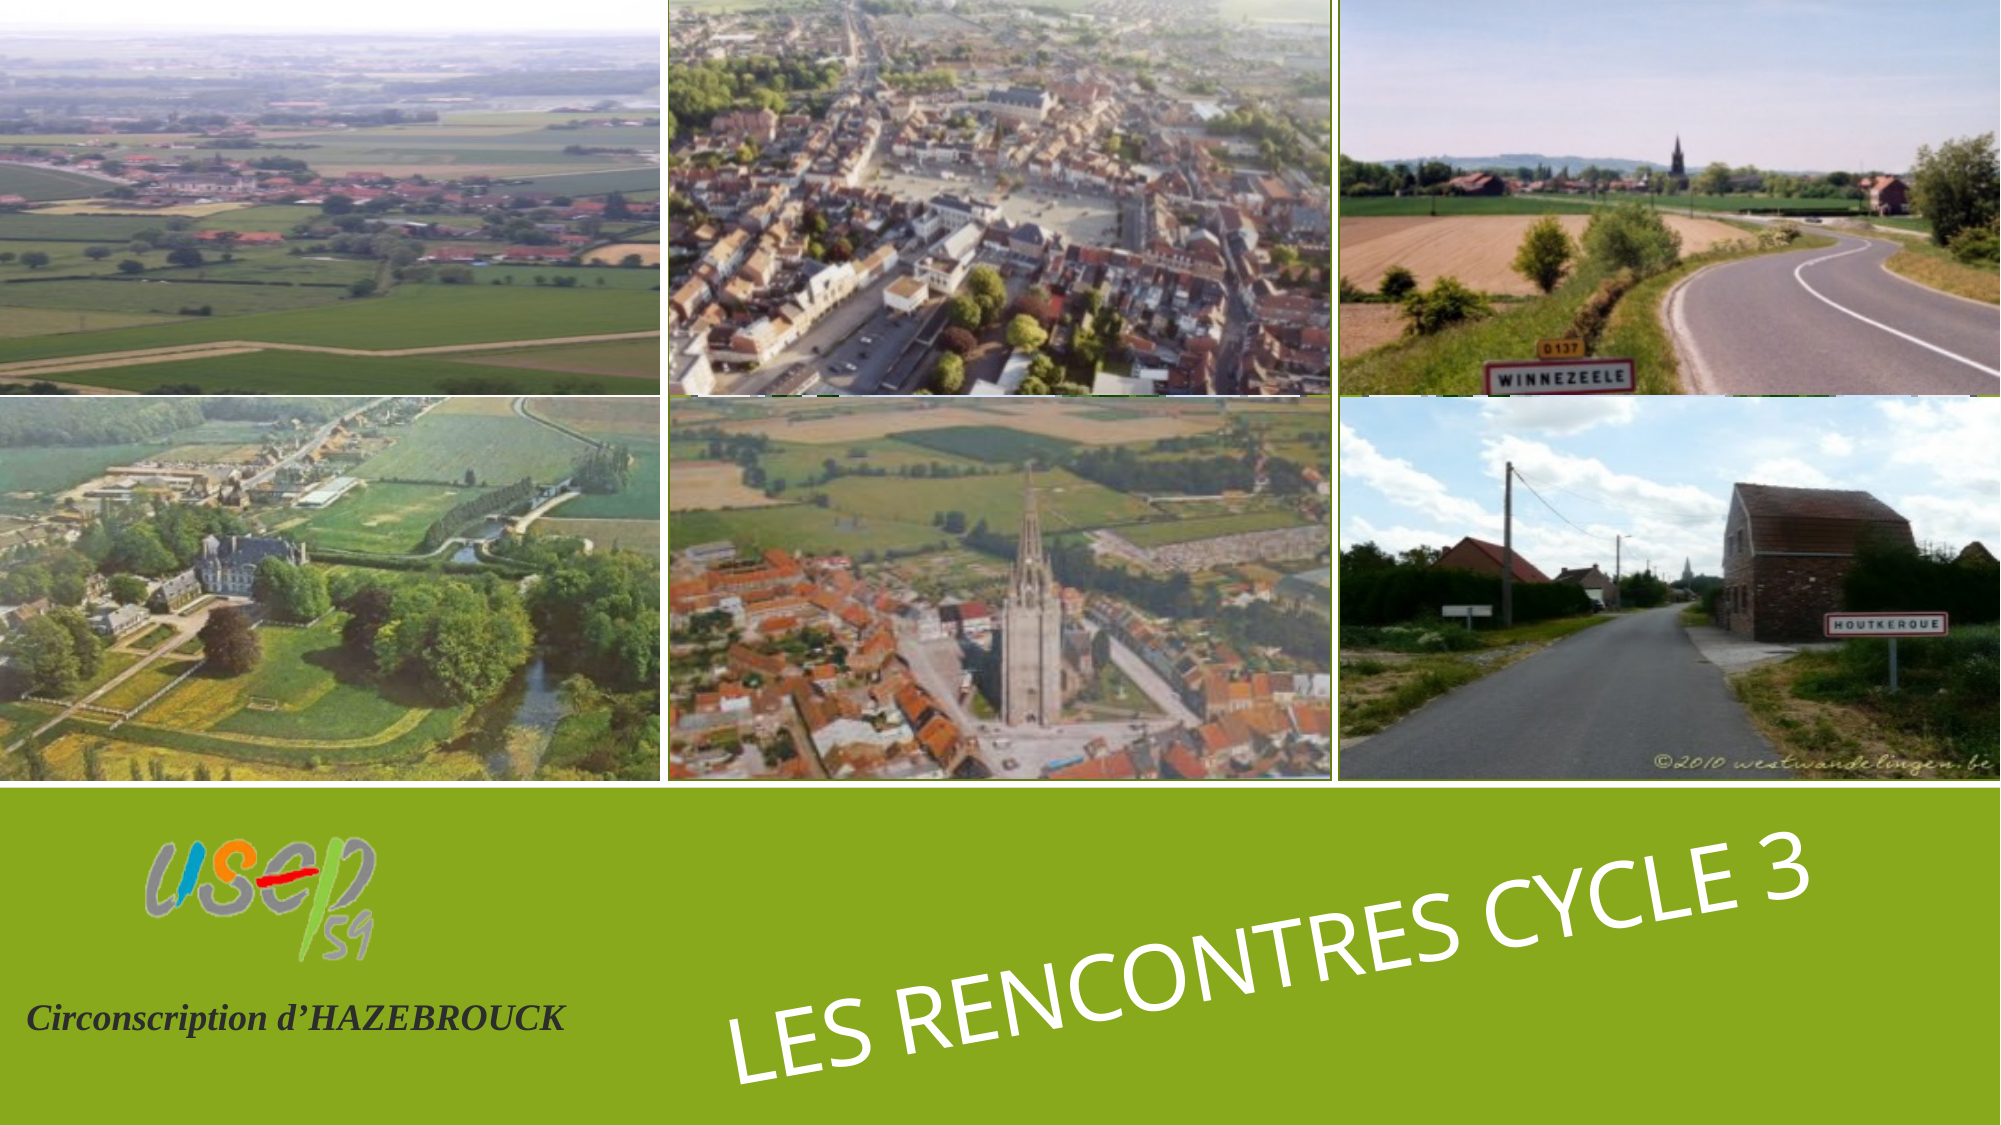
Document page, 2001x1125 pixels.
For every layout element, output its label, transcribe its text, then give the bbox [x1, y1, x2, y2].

picture [0, 397, 660, 781]
picture [669, 0, 1330, 779]
title Les rencontres cycle 3 [565, 781, 1978, 1125]
picture [137, 824, 398, 972]
picture [0, 0, 660, 396]
text_box Circonscription d’HAZEBROUCK [11, 985, 580, 1046]
picture [1340, 0, 2000, 779]
